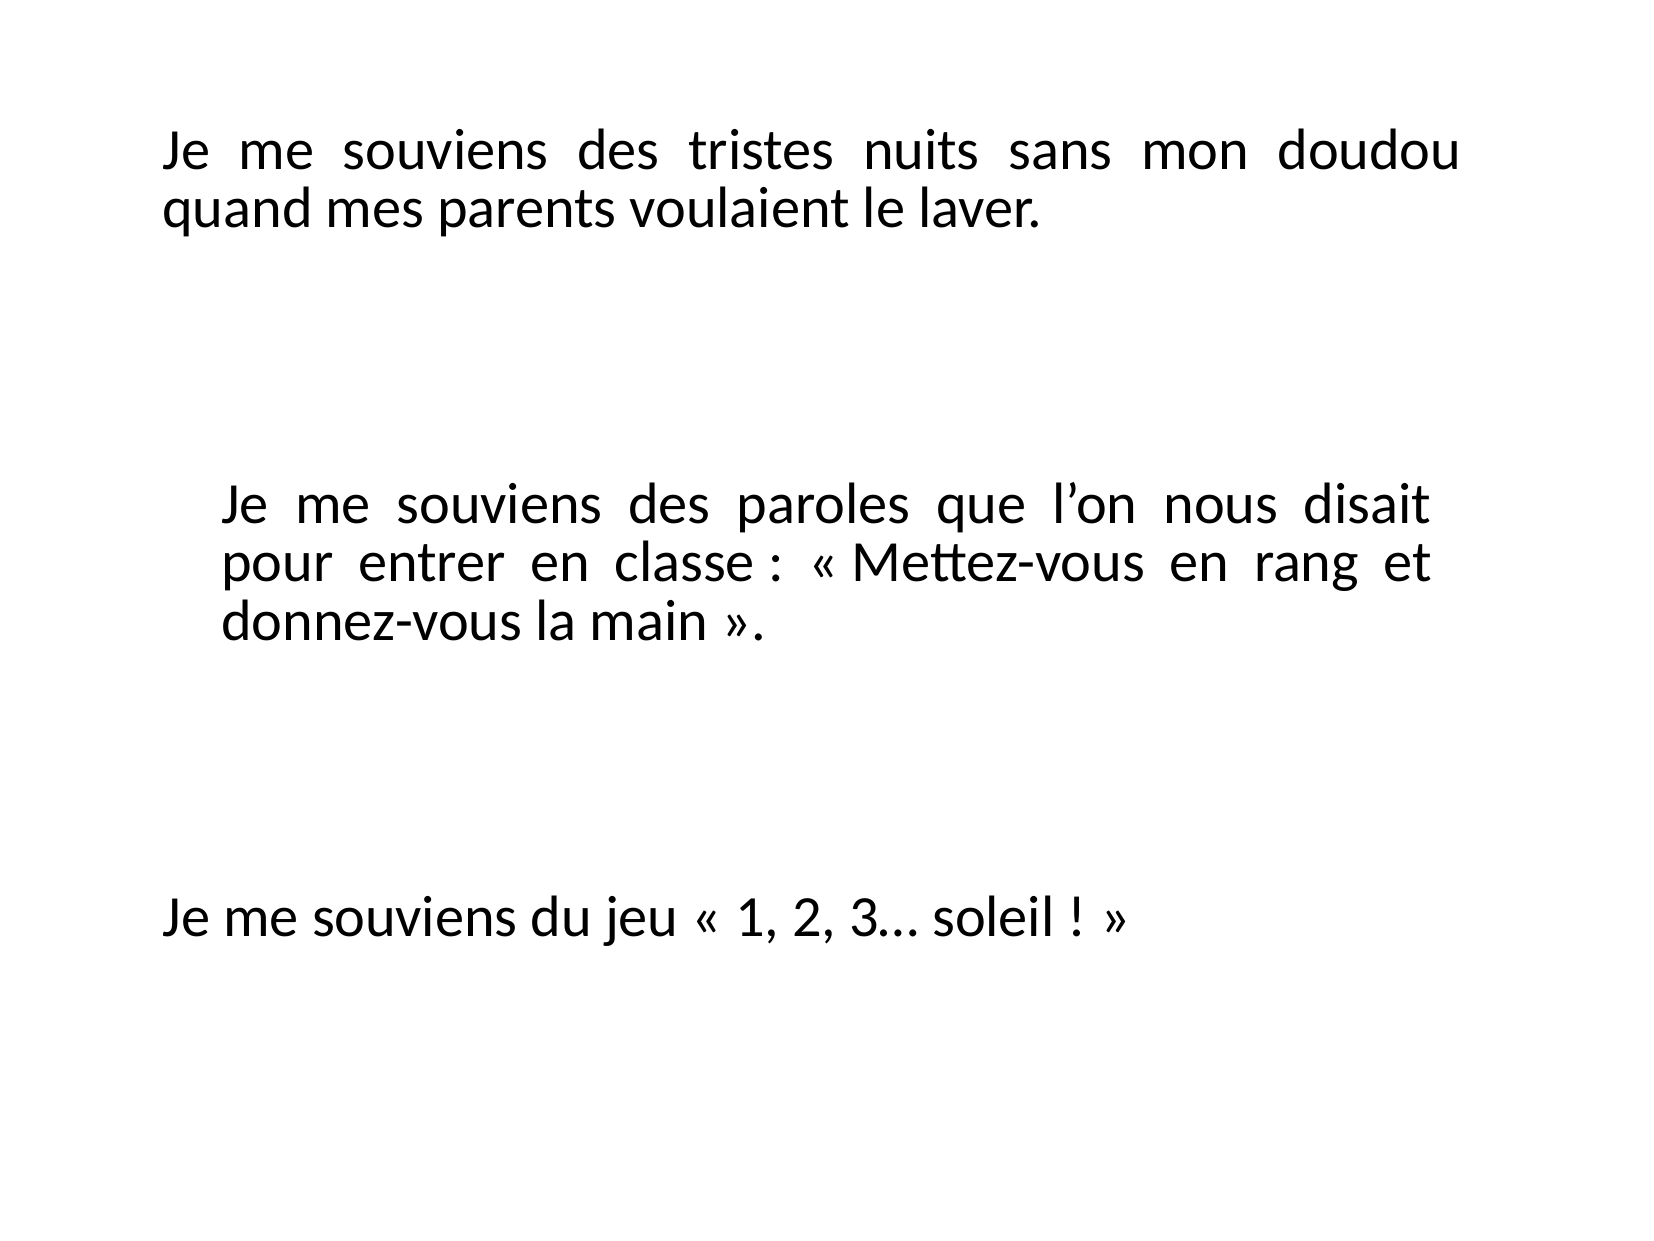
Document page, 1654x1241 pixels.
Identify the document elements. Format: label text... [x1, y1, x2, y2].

text_box Je me souviens du jeu « 1, 2, 3… soleil ! » [147, 885, 1359, 972]
text_box Je me souviens des paroles que l’on nous disait pour entrer en classe : « Mettez-vous en rang et donnez-vous la main ». [206, 472, 1447, 702]
text_box Je me souviens des tristes nuits sans mon doudou quand mes parents voulaient le laver. [147, 118, 1477, 276]
